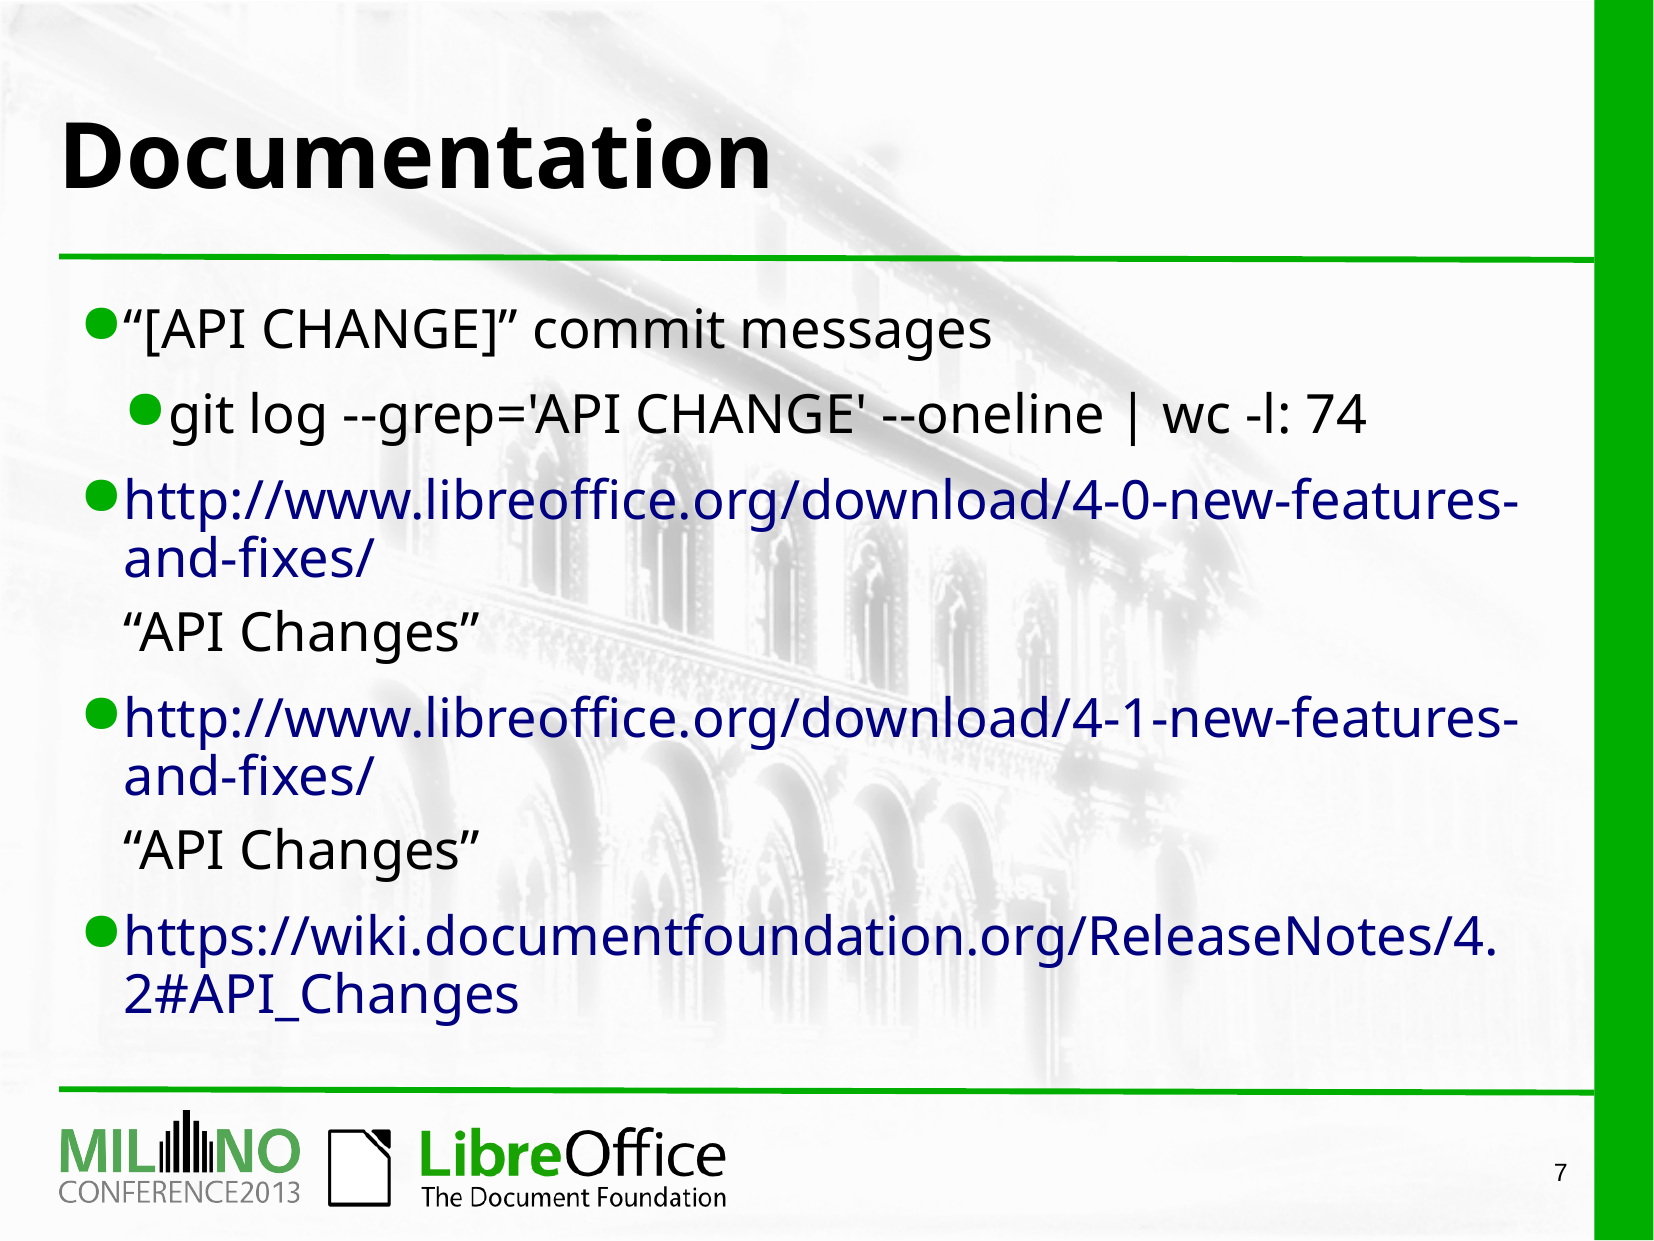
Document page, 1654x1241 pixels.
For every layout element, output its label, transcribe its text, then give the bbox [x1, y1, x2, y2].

list “[API CHANGE]” commit messages git log --grep='API CHANGE' --oneline | wc -l: 74 http://www.libreoffice.org/download/4-0-new-features-and-fixes/“API Changes” http://www.libreoffice.org/download/4-1-new-features-and-fixes/“API Changes” https://wiki.documentfoundation.org/ReleaseNotes/4.2#API_Changes [35, 290, 1524, 1010]
picture [0, 1, 1594, 1241]
title Documentation [59, 49, 1548, 257]
